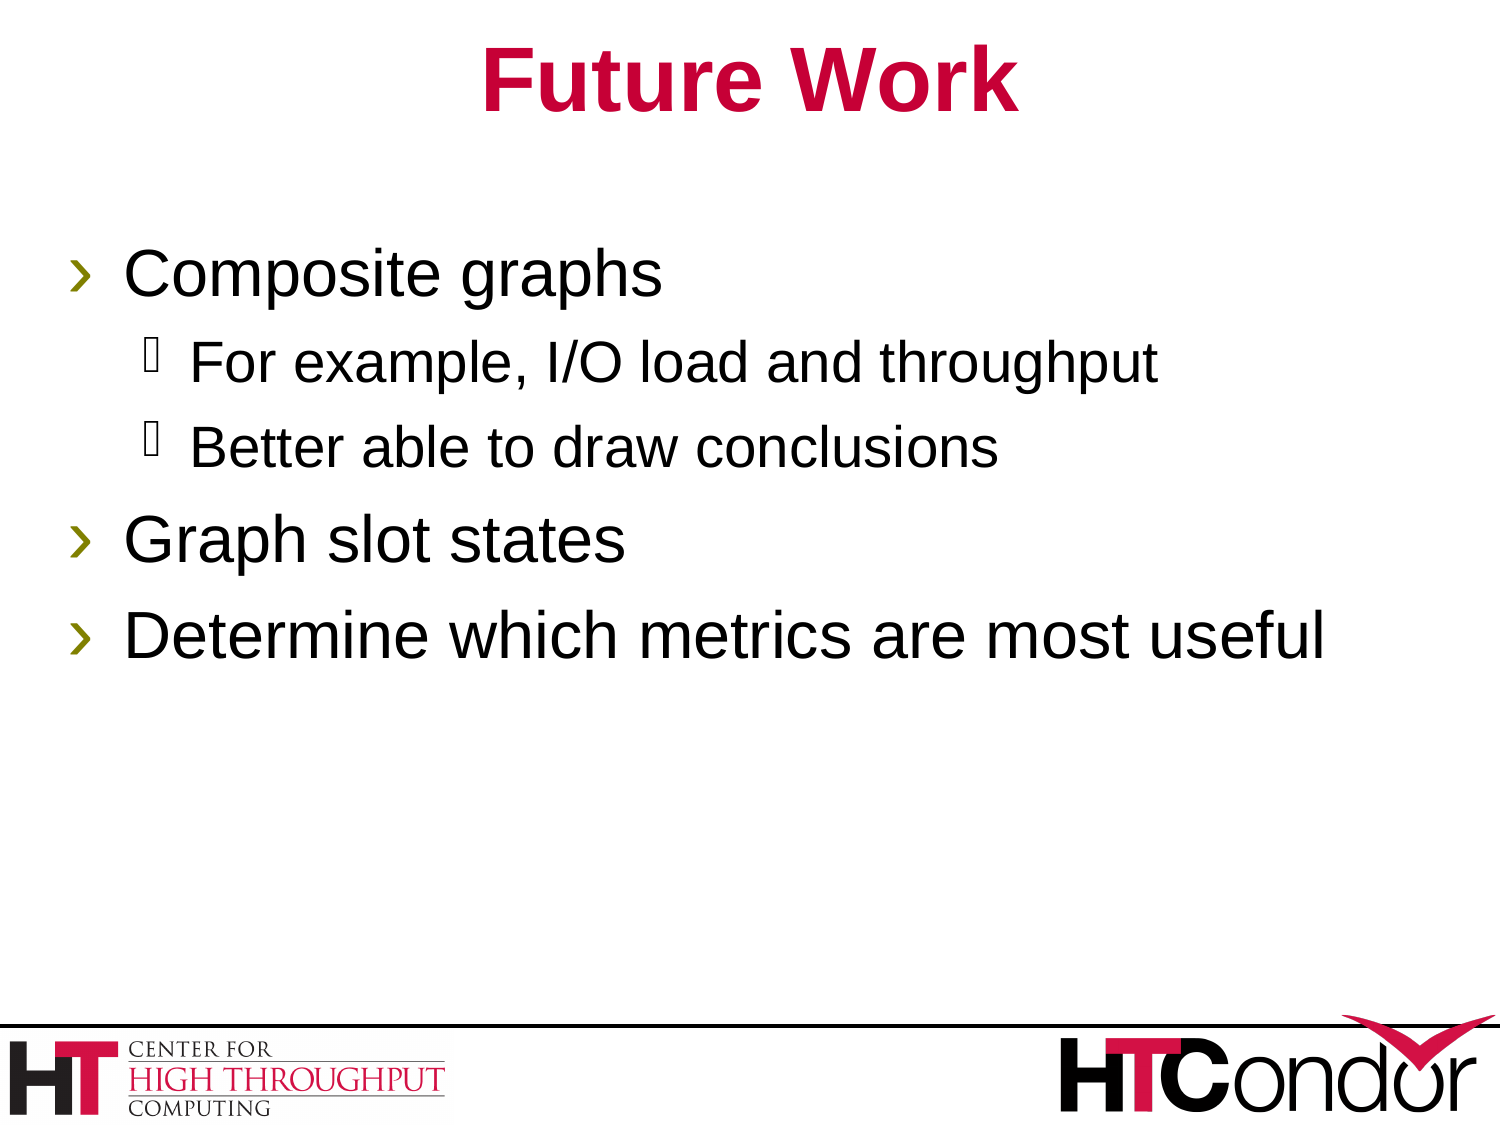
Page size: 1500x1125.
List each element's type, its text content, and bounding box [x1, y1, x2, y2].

picture [1055, 1014, 1500, 1119]
title Future Work [0, 0, 1500, 150]
picture [0, 1029, 454, 1125]
list Composite graphs For example, I/O load and throughput Better able to draw conclusions Graph slot states Determine which metrics are most useful [52, 222, 1431, 916]
